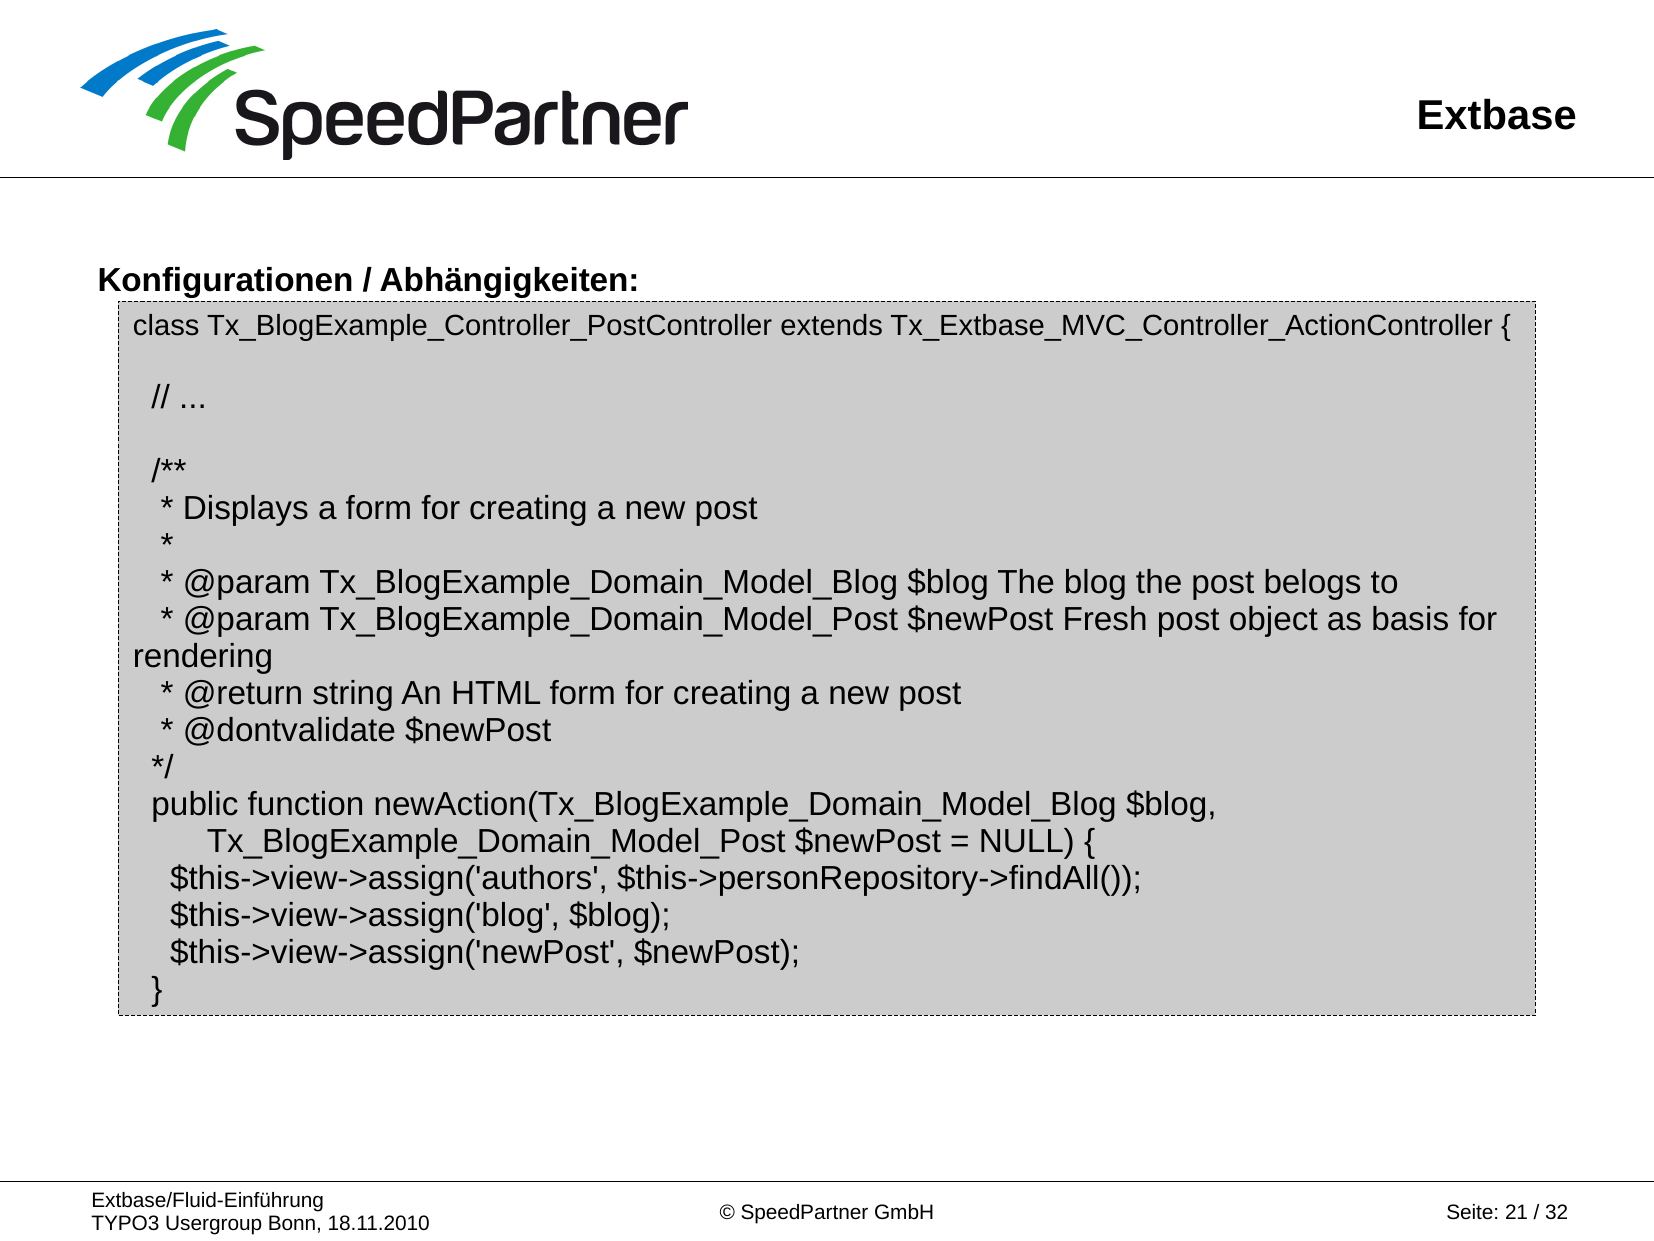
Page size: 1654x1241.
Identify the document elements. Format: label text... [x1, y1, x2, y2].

text_box class Tx_BlogExample_Controller_PostController extends Tx_Extbase_MVC_Controller_ActionController { // ... /** * Displays a form for creating a new post * * @param Tx_BlogExample_Domain_Model_Blog $blog The blog the post belogs to * @param Tx_BlogExample_Domain_Model_Post $newPost Fresh post object as basis for rendering * @return string An HTML form for creating a new post * @dontvalidate $newPost */ public function newAction(Tx_BlogExample_Domain_Model_Blog $blog, Tx_BlogExample_Domain_Model_Post $newPost = NULL) { $this->view->assign('authors', $this->personRepository->findAll()); $this->view->assign('blog', $blog); $this->view->assign('newPost', $newPost); } [118, 301, 1536, 1016]
picture [80, 29, 688, 160]
text_box Konfigurationen / Abhängigkeiten: [82, 253, 1565, 1151]
title Extbase [590, 70, 1577, 160]
